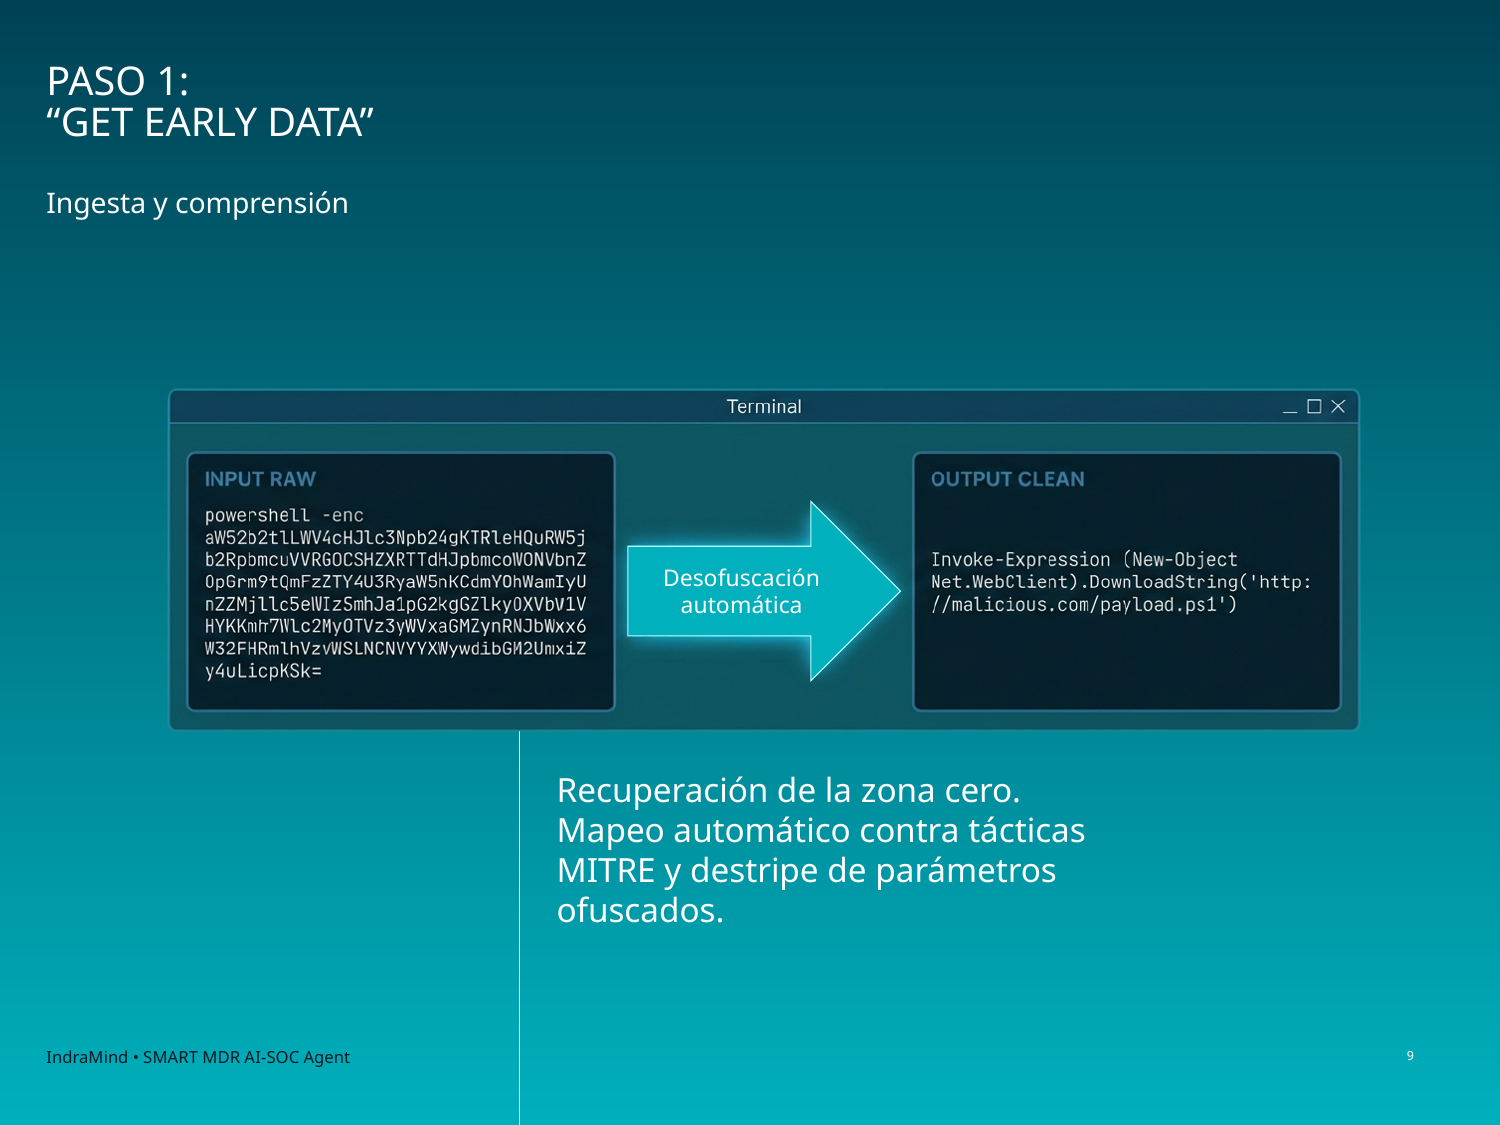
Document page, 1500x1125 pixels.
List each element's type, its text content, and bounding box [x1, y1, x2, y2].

picture [97, 368, 1430, 757]
footer IndraMind • SMART MDR AI-SOC Agent [46, 1026, 543, 1087]
text_box Desofuscación automática [627, 501, 901, 681]
slide_number 9 [1406, 1026, 1453, 1087]
text_box Recuperación de la zona cero. Mapeo automático contra tácticas MITRE y destripe de parámetros ofuscados. [556, 768, 1137, 932]
list PASO 1: “GET EARLY DATA” Ingesta y comprensión [58, 66, 763, 185]
